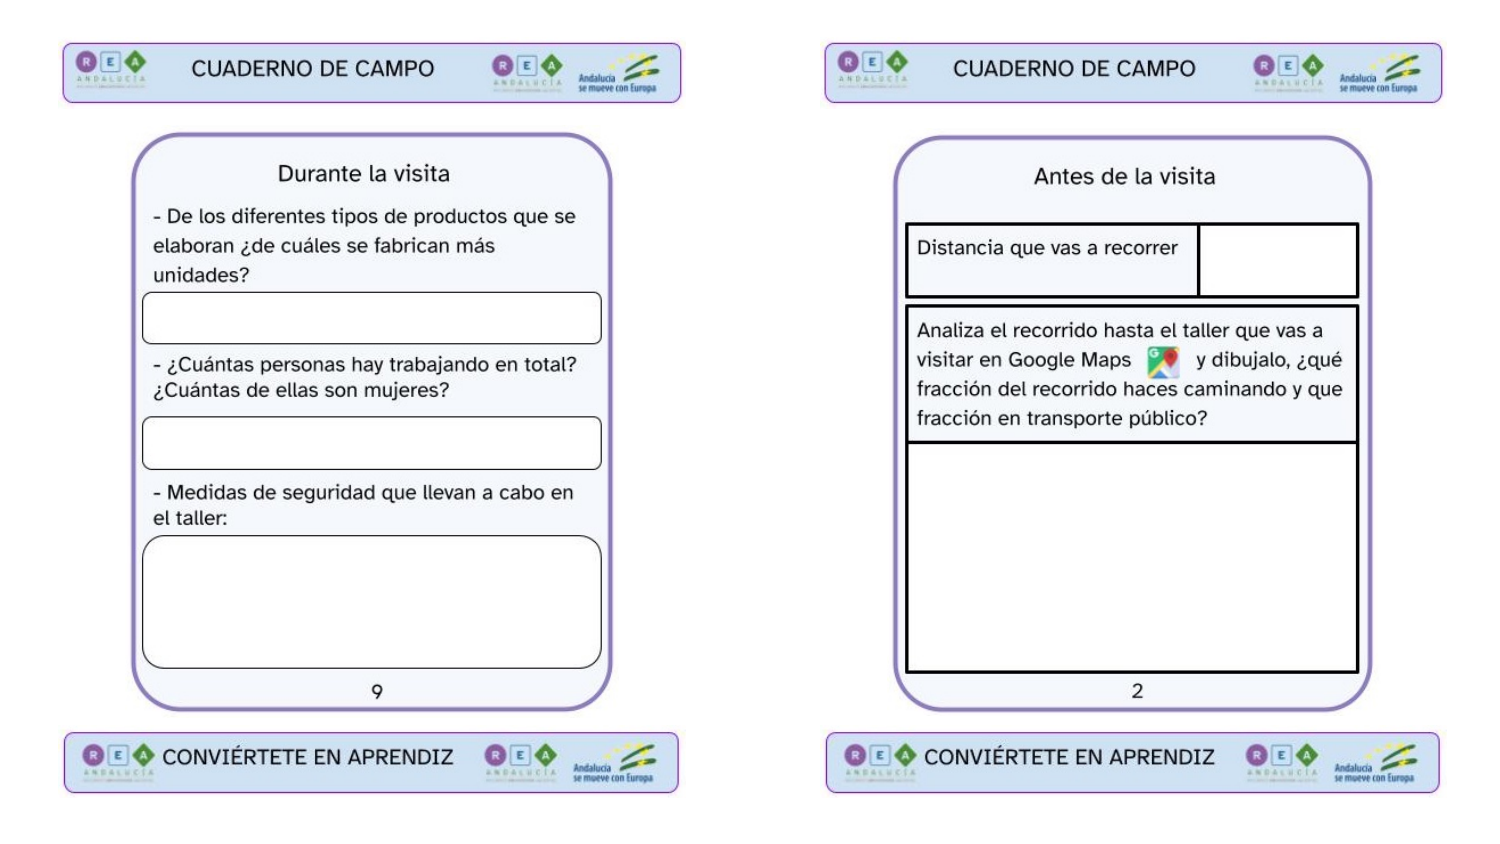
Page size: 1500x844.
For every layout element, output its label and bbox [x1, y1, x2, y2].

picture [887, 128, 1381, 716]
picture [820, 37, 1447, 109]
picture [820, 725, 1447, 798]
picture [58, 725, 686, 798]
picture [125, 125, 619, 718]
picture [58, 37, 686, 109]
